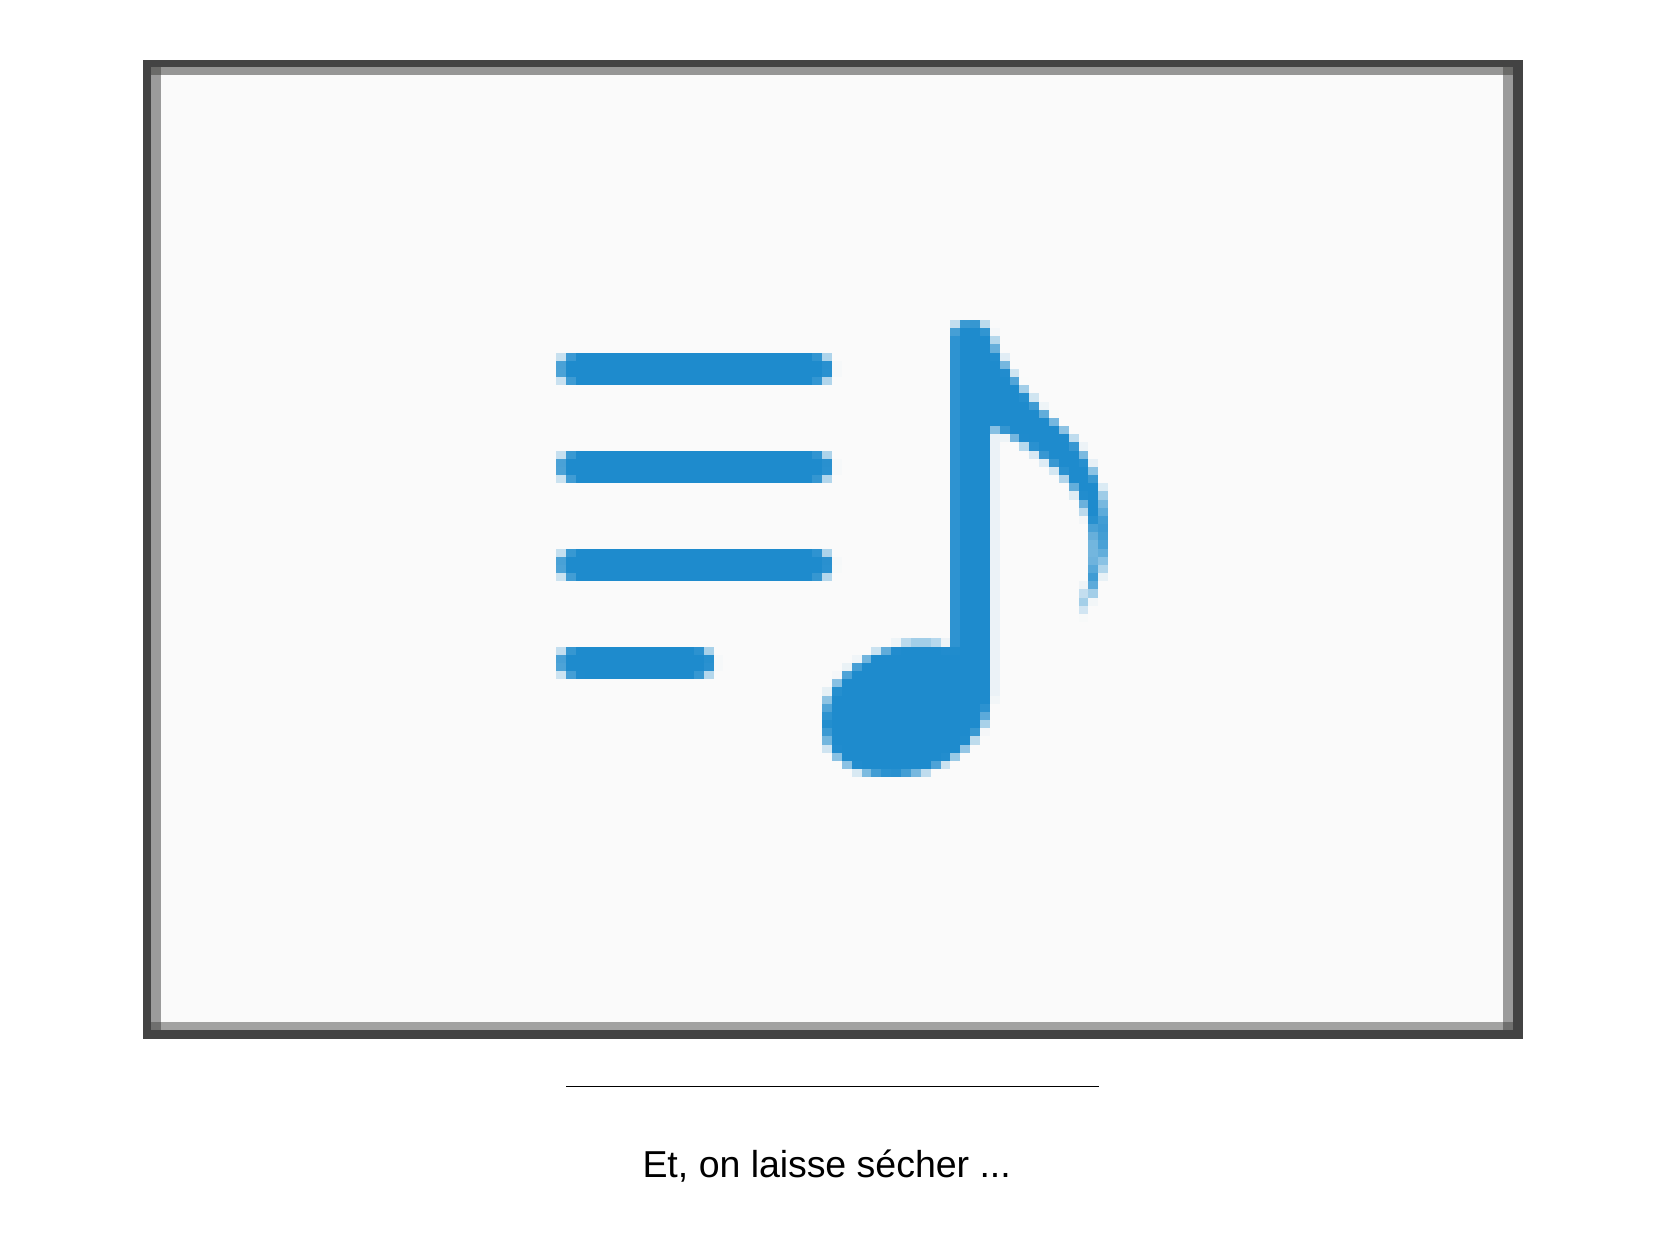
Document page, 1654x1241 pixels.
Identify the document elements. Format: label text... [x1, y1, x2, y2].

text_box Et, on laisse sécher ... [0, 1136, 1654, 1193]
text_box [141, 59, 1524, 1040]
